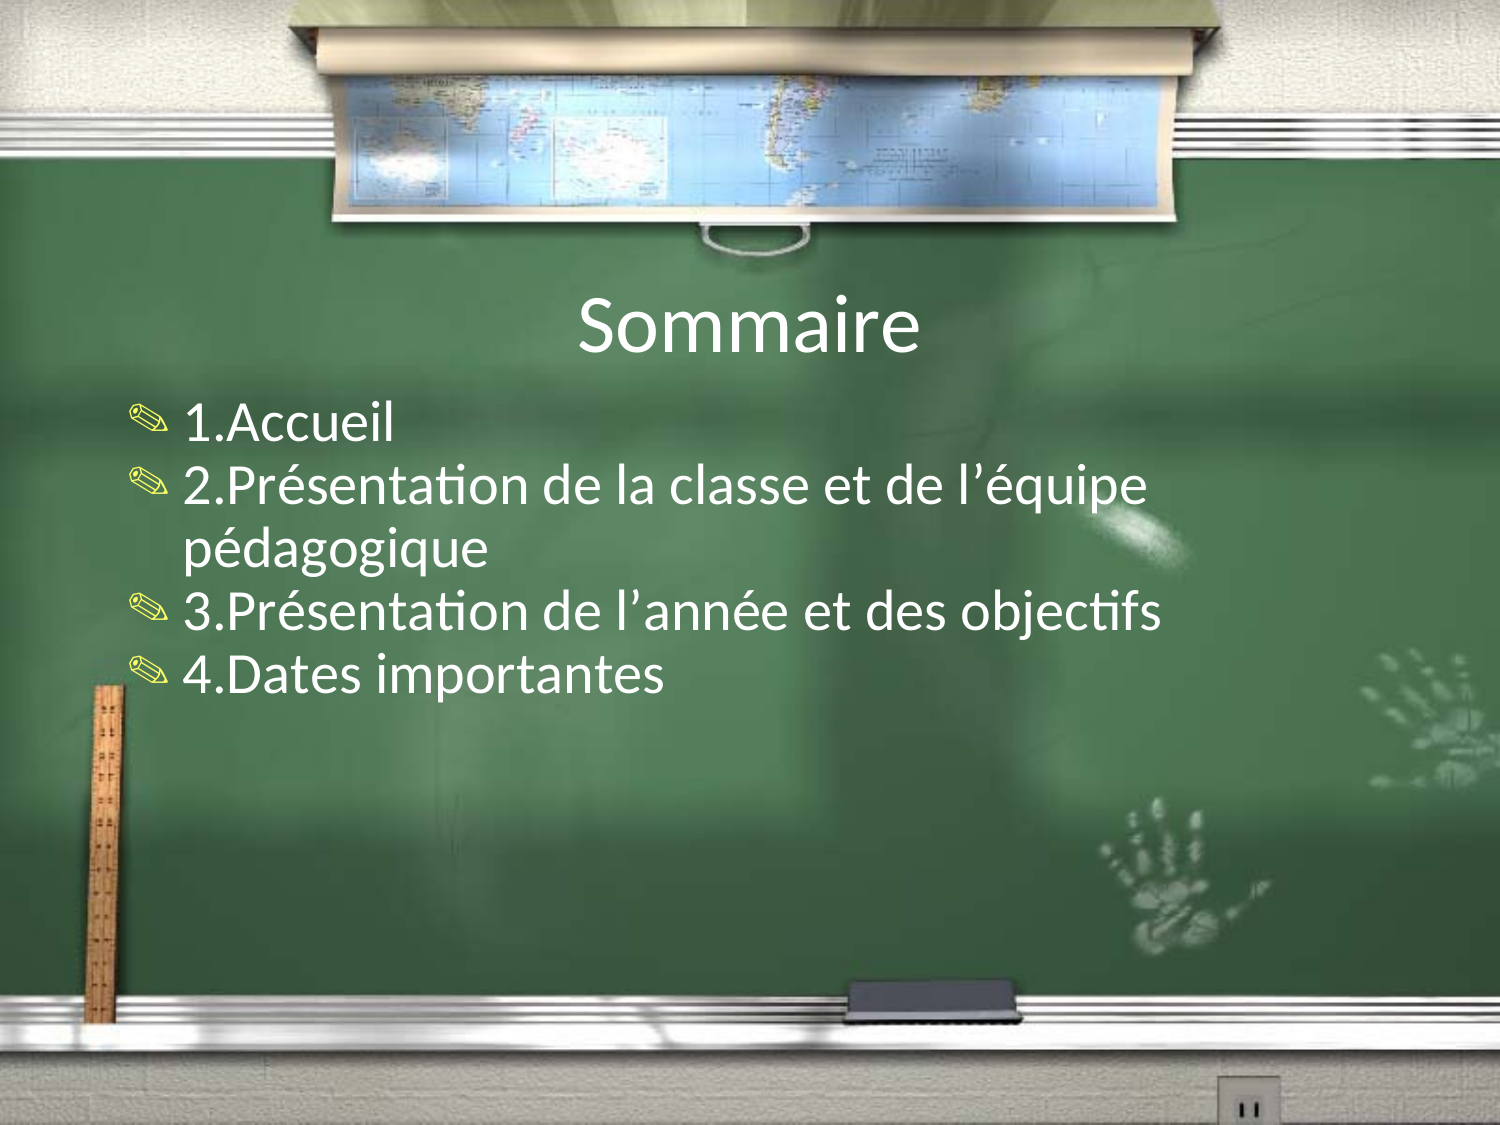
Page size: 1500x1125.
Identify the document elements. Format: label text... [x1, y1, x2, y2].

text_box 1.Accueil 2.Présentation de la classe et de l’équipe pédagogique 3.Présentation de l’année et des objectifs 4.Dates importantes [112, 383, 1388, 1029]
text_box Sommaire [112, 224, 1388, 383]
picture [0, 0, 1500, 1125]
